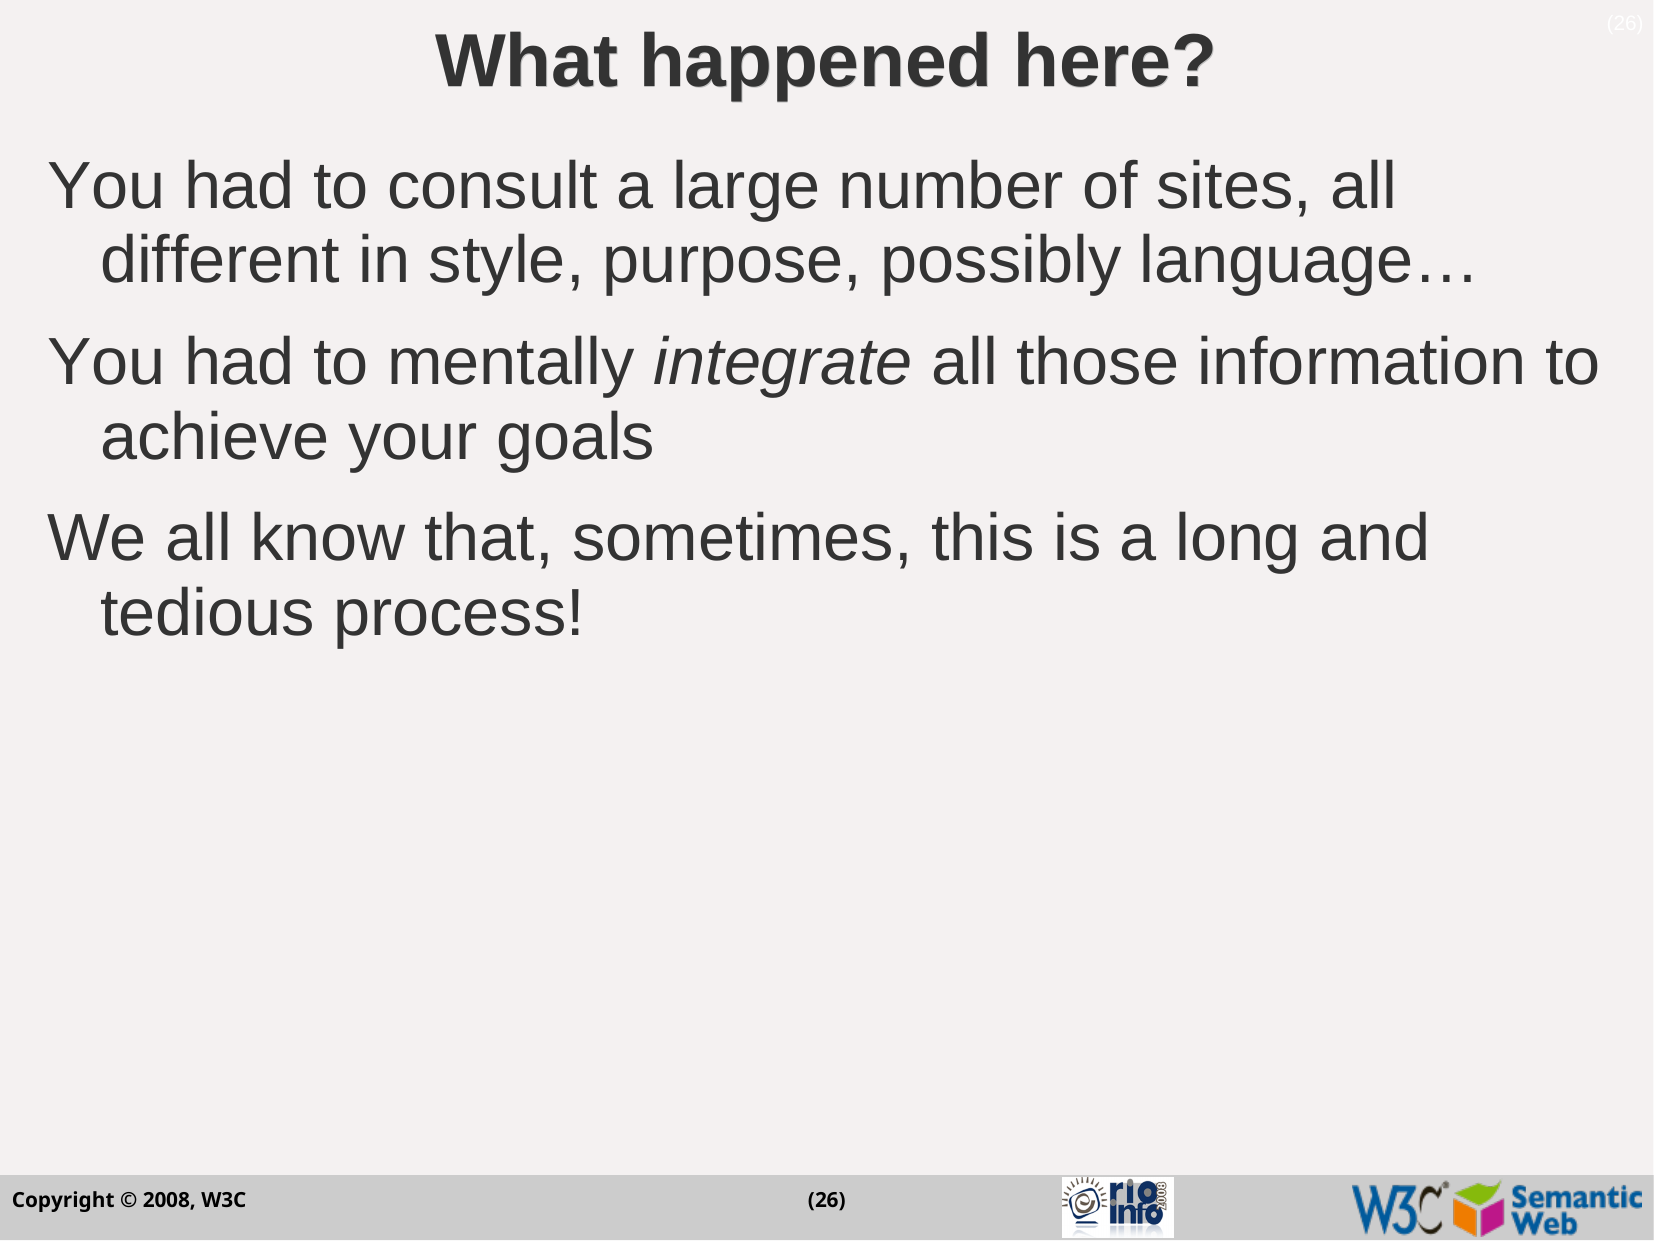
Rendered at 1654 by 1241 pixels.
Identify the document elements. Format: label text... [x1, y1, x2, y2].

list You had to consult a large number of sites, all different in style, purpose, possibly language… You had to mentally integrate all those information to achieve your goals We all know that, sometimes, this is a long and tedious process! [29, 147, 1624, 1134]
picture [1062, 1177, 1174, 1238]
picture [1352, 1178, 1642, 1237]
title What happened here? [0, 0, 1654, 119]
